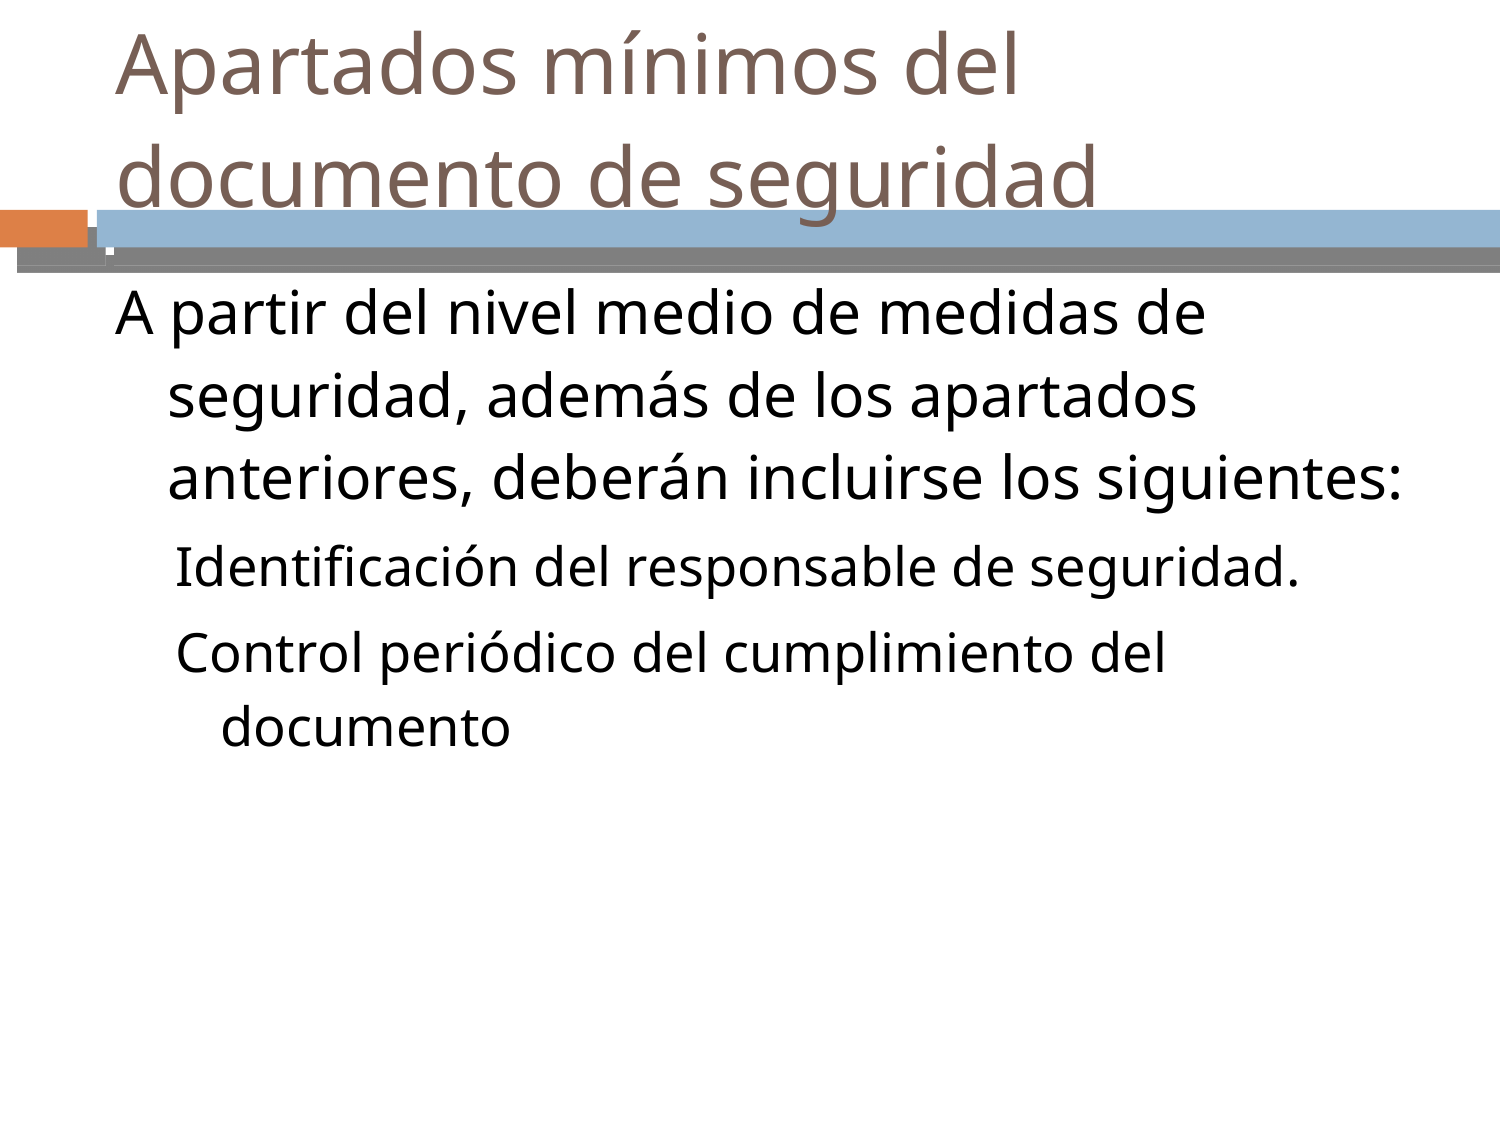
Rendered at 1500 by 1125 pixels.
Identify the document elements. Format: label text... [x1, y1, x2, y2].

list A partir del nivel medio de medidas de seguridad, además de los apartados anteriores, deberán incluirse los siguientes: Identificación del responsable de seguridad. Control periódico del cumplimiento del documento [100, 262, 1438, 1001]
title Apartados mínimos del documento de seguridad [100, 20, 1438, 218]
